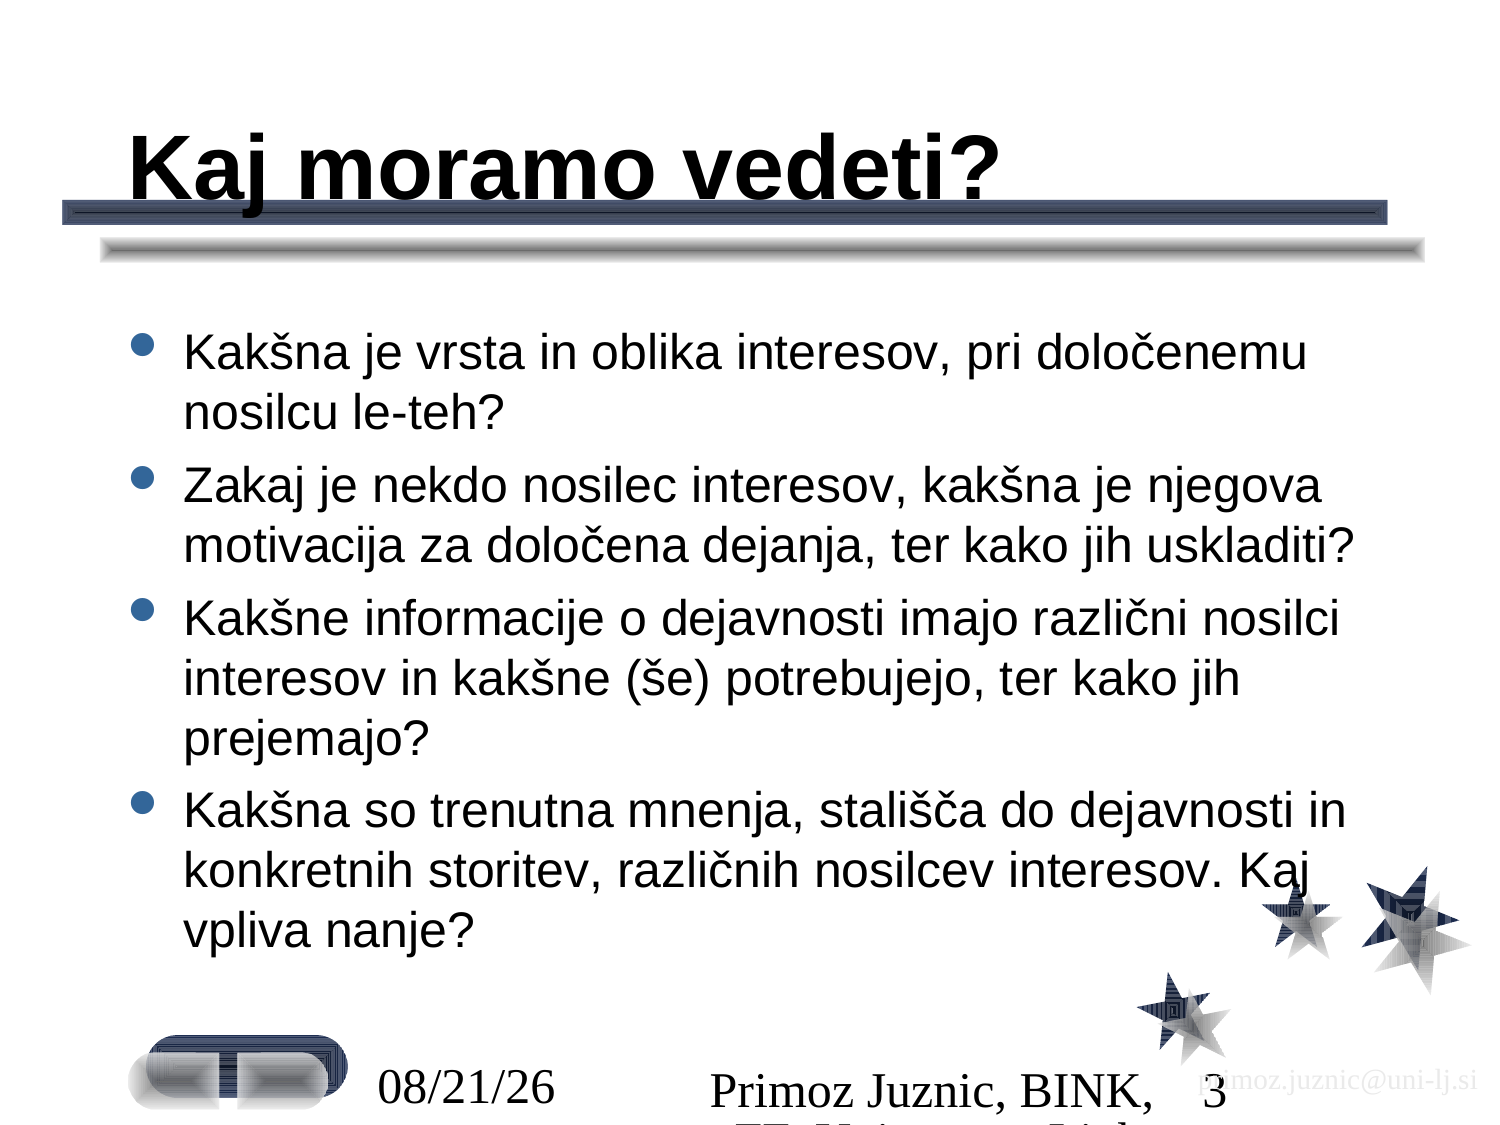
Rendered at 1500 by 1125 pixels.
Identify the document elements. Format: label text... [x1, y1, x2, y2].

list Kakšna je vrsta in oblika interesov, pri določenemu nosilcu le-teh? Zakaj je nekdo nosilec interesov, kakšna je njegova motivacija za določena dejanja, ter kako jih uskladiti? Kakšne informacije o dejavnosti imajo različni nosilci interesov in kakšne (še) potrebujejo, ter kako jih prejemajo? Kakšna so trenutna mnenja, stališča do dejavnosti in konkretnih storitev, različnih nosilcev interesov. Kaj vpliva nanje? [112, 312, 1388, 988]
title Kaj moramo vedeti? [112, 37, 1388, 225]
